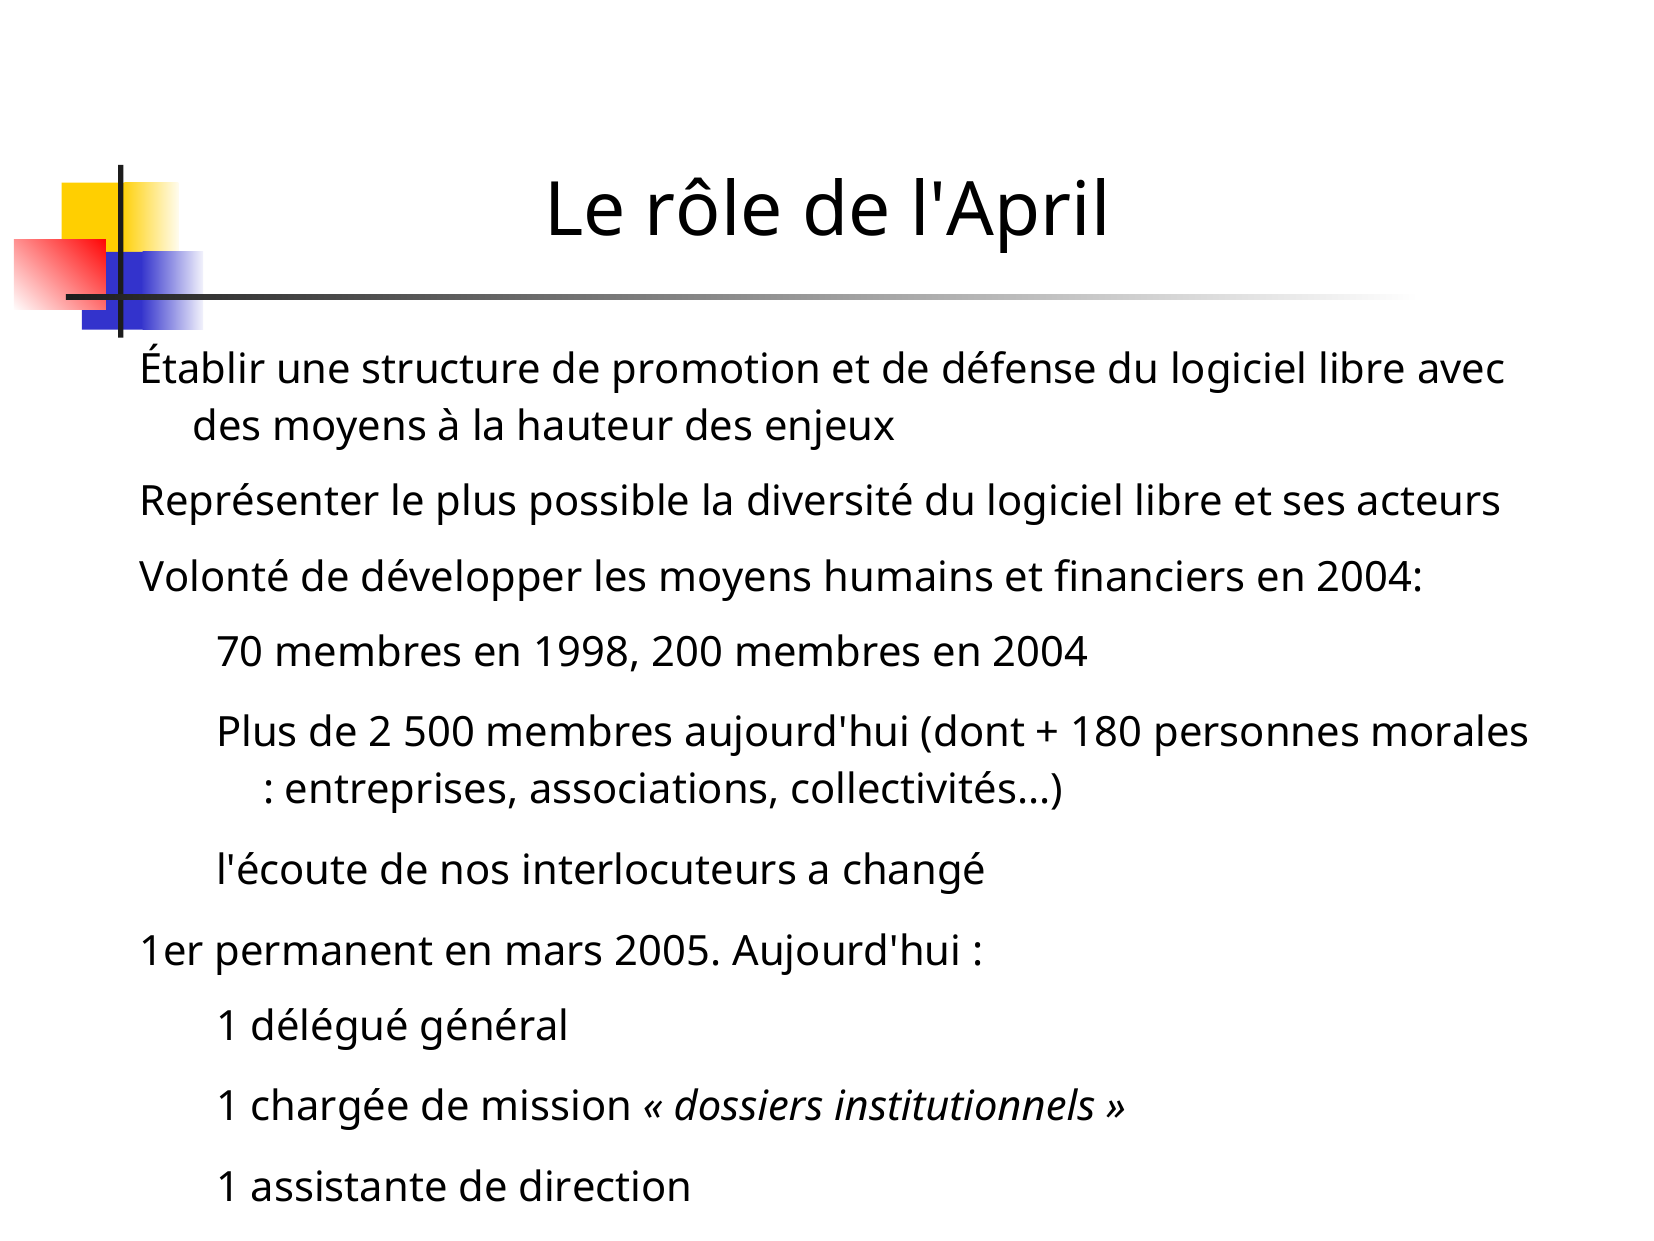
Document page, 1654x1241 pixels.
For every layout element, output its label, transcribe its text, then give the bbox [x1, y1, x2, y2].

title Le rôle de l'April [121, 102, 1534, 311]
list Établir une structure de promotion et de défense du logiciel libre avec des moyens à la hauteur des enjeux Représenter le plus possible la diversité du logiciel libre et ses acteurs Volonté de développer les moyens humains et financiers en 2004: 70 membres en 1998, 200 membres en 2004 Plus de 2 500 membres aujourd'hui (dont + 180 personnes morales : entreprises, associations, collectivités...) l'écoute de nos interlocuteurs a changé 1er permanent en mars 2005. Aujourd'hui : 1 délégué général 1 chargée de mission « dossiers institutionnels » 1 assistante de direction [121, 338, 1534, 1241]
